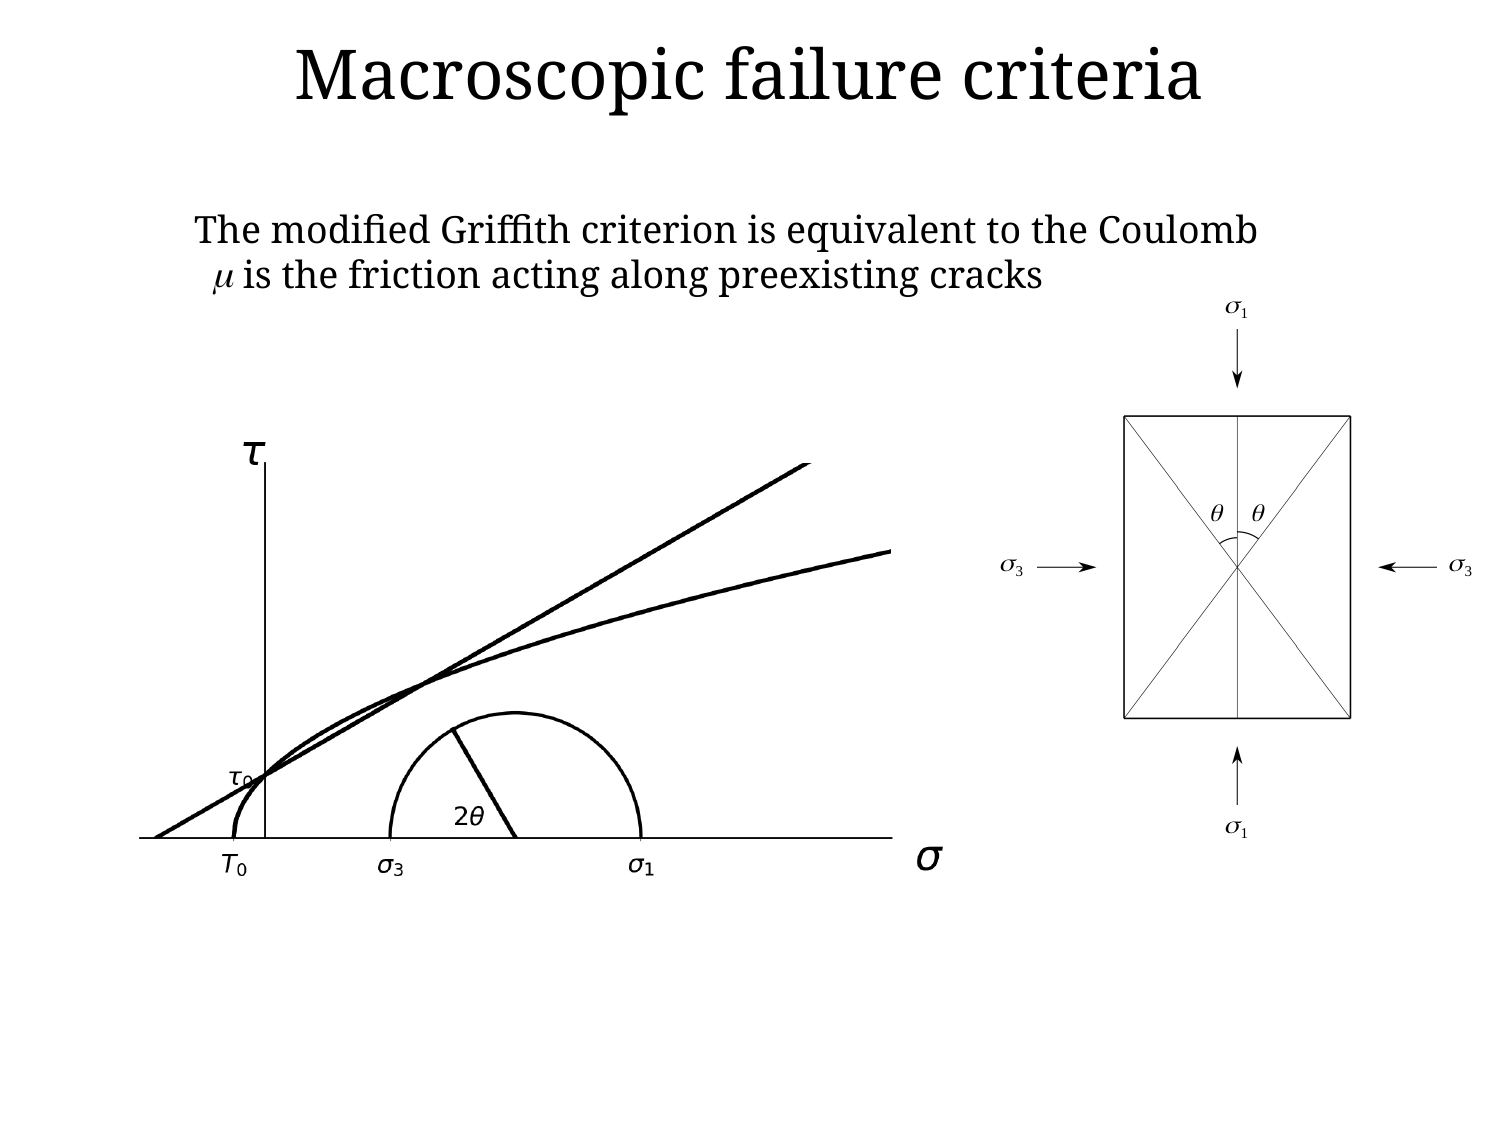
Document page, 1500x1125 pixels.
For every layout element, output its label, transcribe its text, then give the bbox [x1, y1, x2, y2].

chart [1217, 819, 1254, 843]
chart [205, 269, 241, 297]
chart [1243, 502, 1269, 523]
picture [15, 404, 991, 892]
title Macroscopic failure criteria [0, 17, 1500, 137]
text_box The modified Griffith criterion is equivalent to the Coulomb is the friction acting along preexisting cracks [179, 199, 1390, 304]
chart [1441, 557, 1478, 580]
picture [1037, 329, 1437, 805]
chart [992, 557, 1030, 580]
chart [1202, 502, 1228, 523]
chart [1217, 304, 1254, 323]
